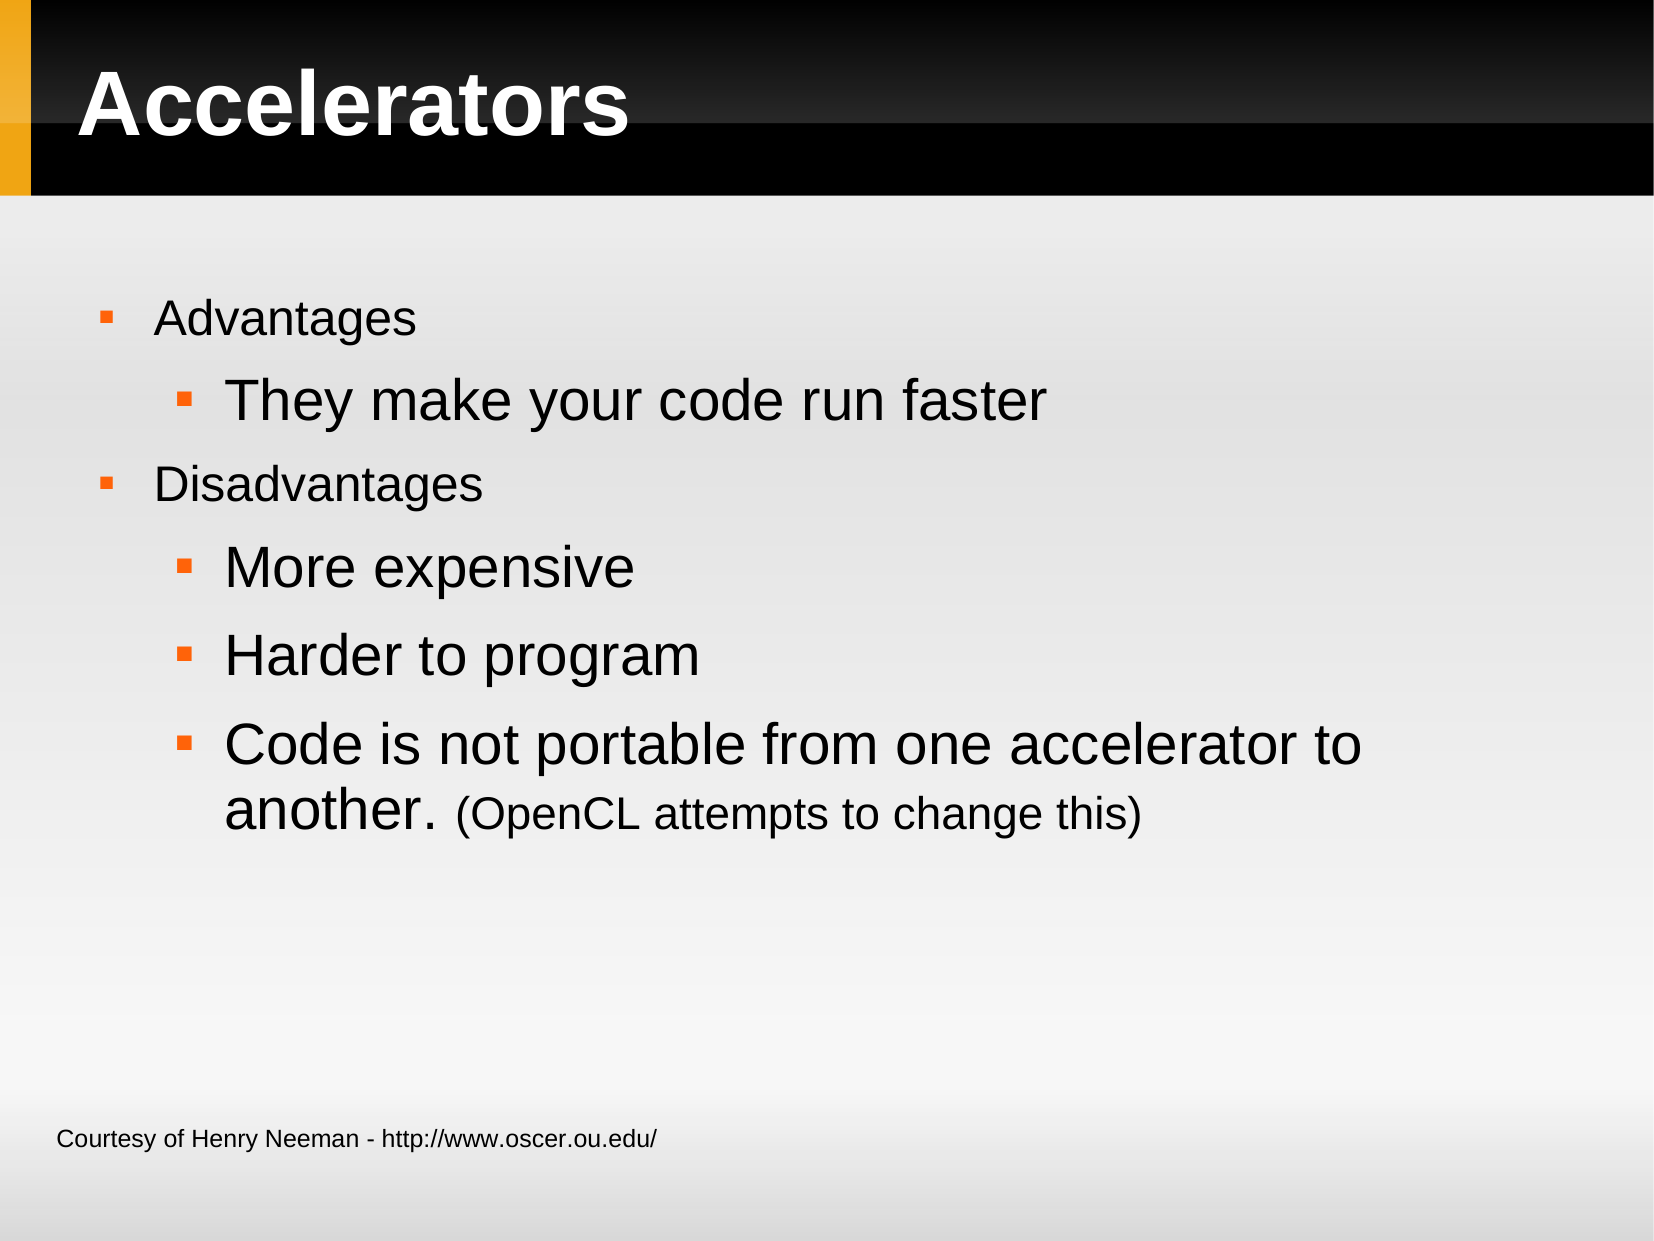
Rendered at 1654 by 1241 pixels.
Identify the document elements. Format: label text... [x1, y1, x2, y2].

list Advantages They make your code run faster Disadvantages More expensive Harder to program Code is not portable from one accelerator to another. (OpenCL attempts to change this) [82, 290, 1571, 938]
list Courtesy of Henry Neeman - http://www.oscer.ou.edu/ [49, 1125, 1538, 1201]
title Accelerators [76, 7, 1565, 200]
picture [0, 0, 1654, 1241]
